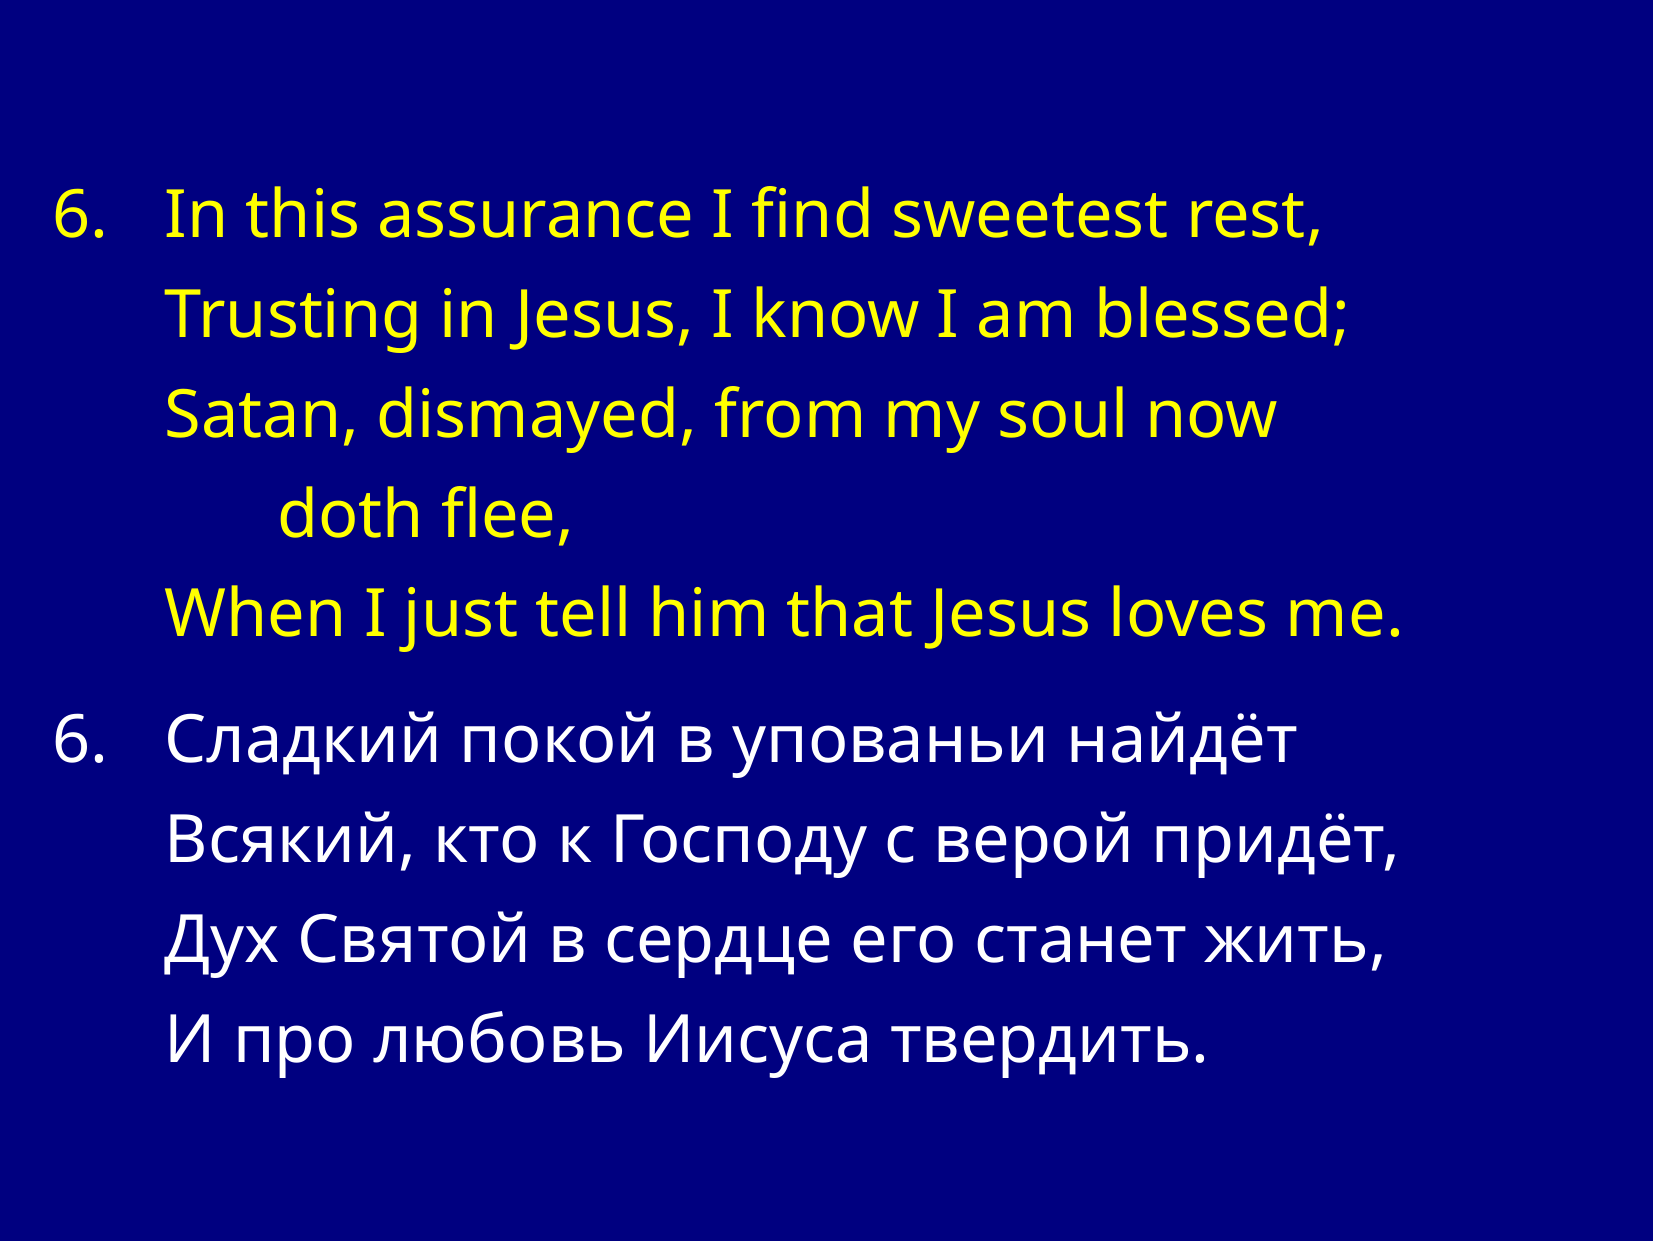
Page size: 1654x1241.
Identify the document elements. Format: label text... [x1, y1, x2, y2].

text_box 6. Сладкий покой в упованьи найдёт Всякий, кто к Господу с верой придёт, Дух Святой в сердце его станет жить, И про любовь Иисуса твердить. [37, 675, 1653, 1163]
text_box 6. In this assurance I find sweetest rest, Trusting in Jesus, I know I am blessed; Satan, dismayed, from my soul now doth flee, When I just tell him that Jesus loves me. [37, 150, 1653, 638]
